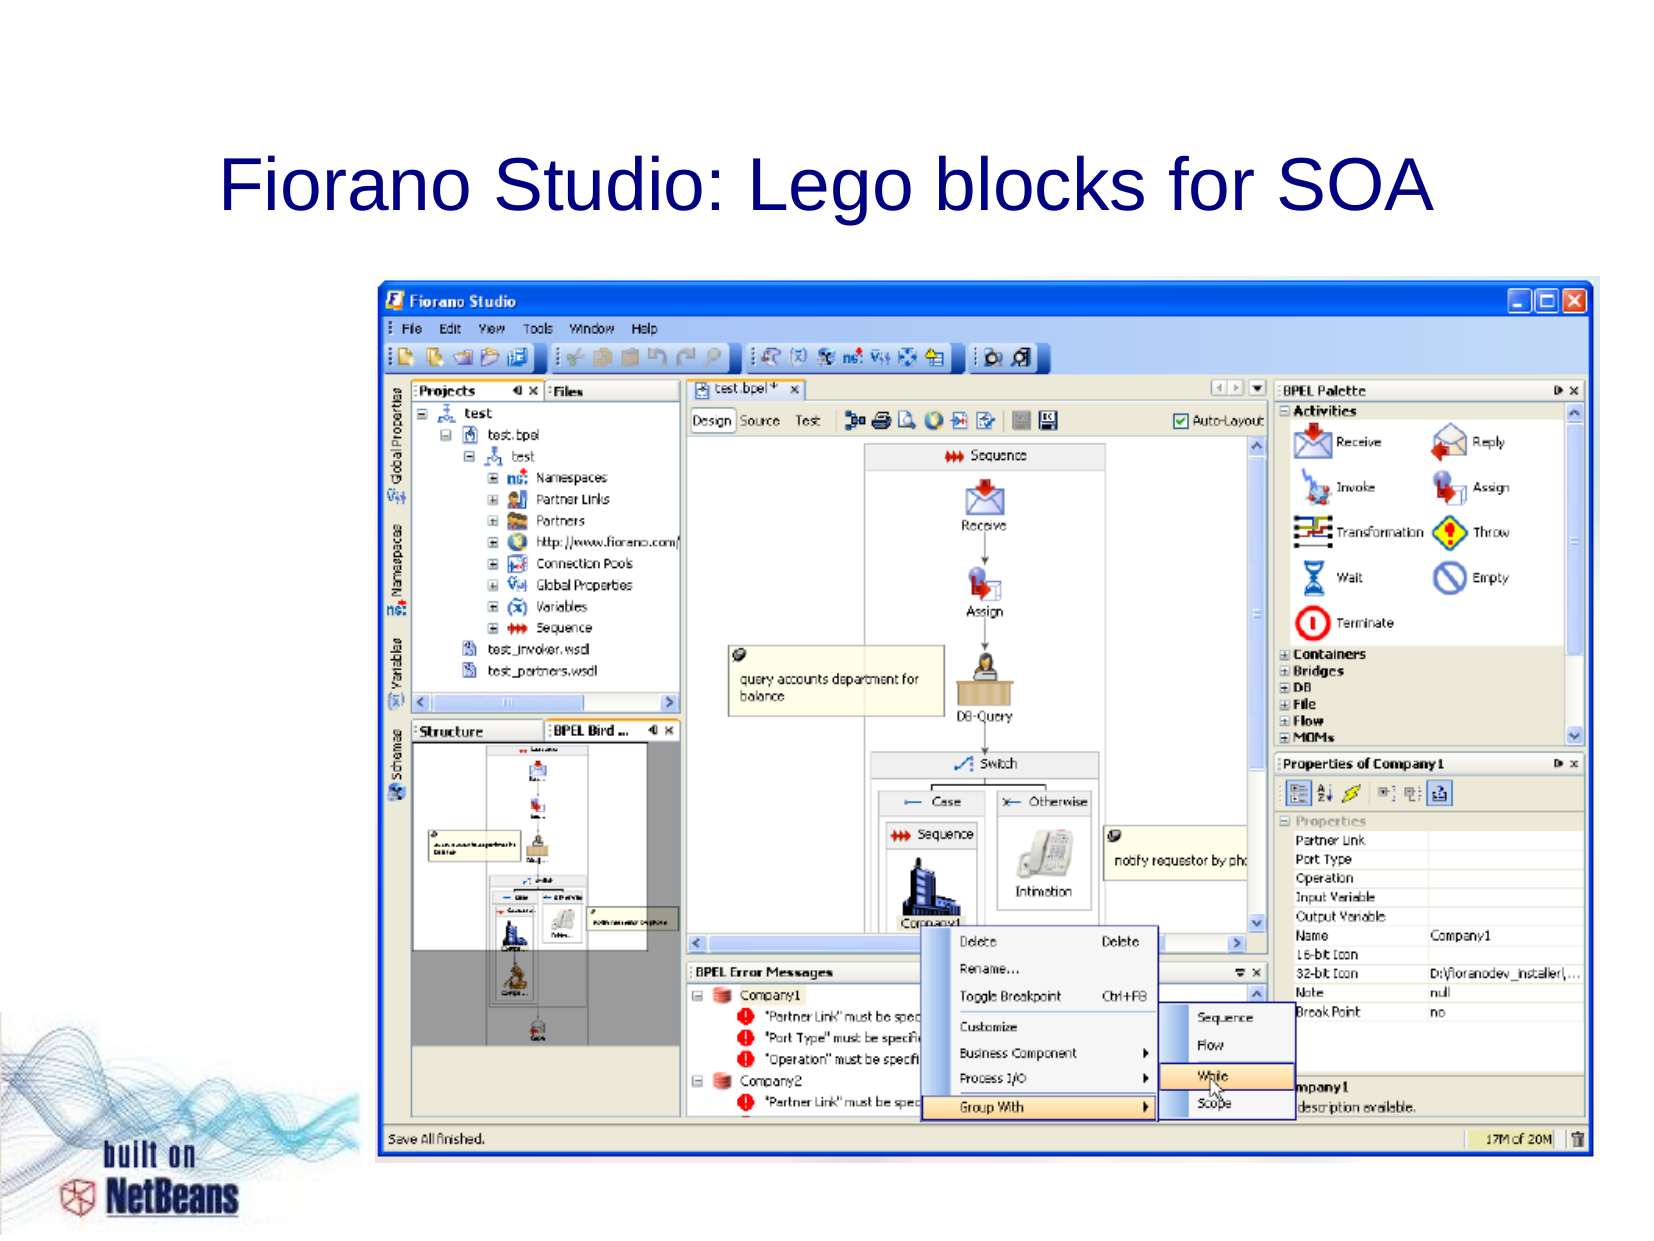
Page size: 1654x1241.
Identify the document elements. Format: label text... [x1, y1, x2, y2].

title Fiorano Studio: Lego blocks for SOA [82, 119, 1571, 250]
picture [375, 276, 1600, 1163]
picture [0, 1012, 364, 1235]
